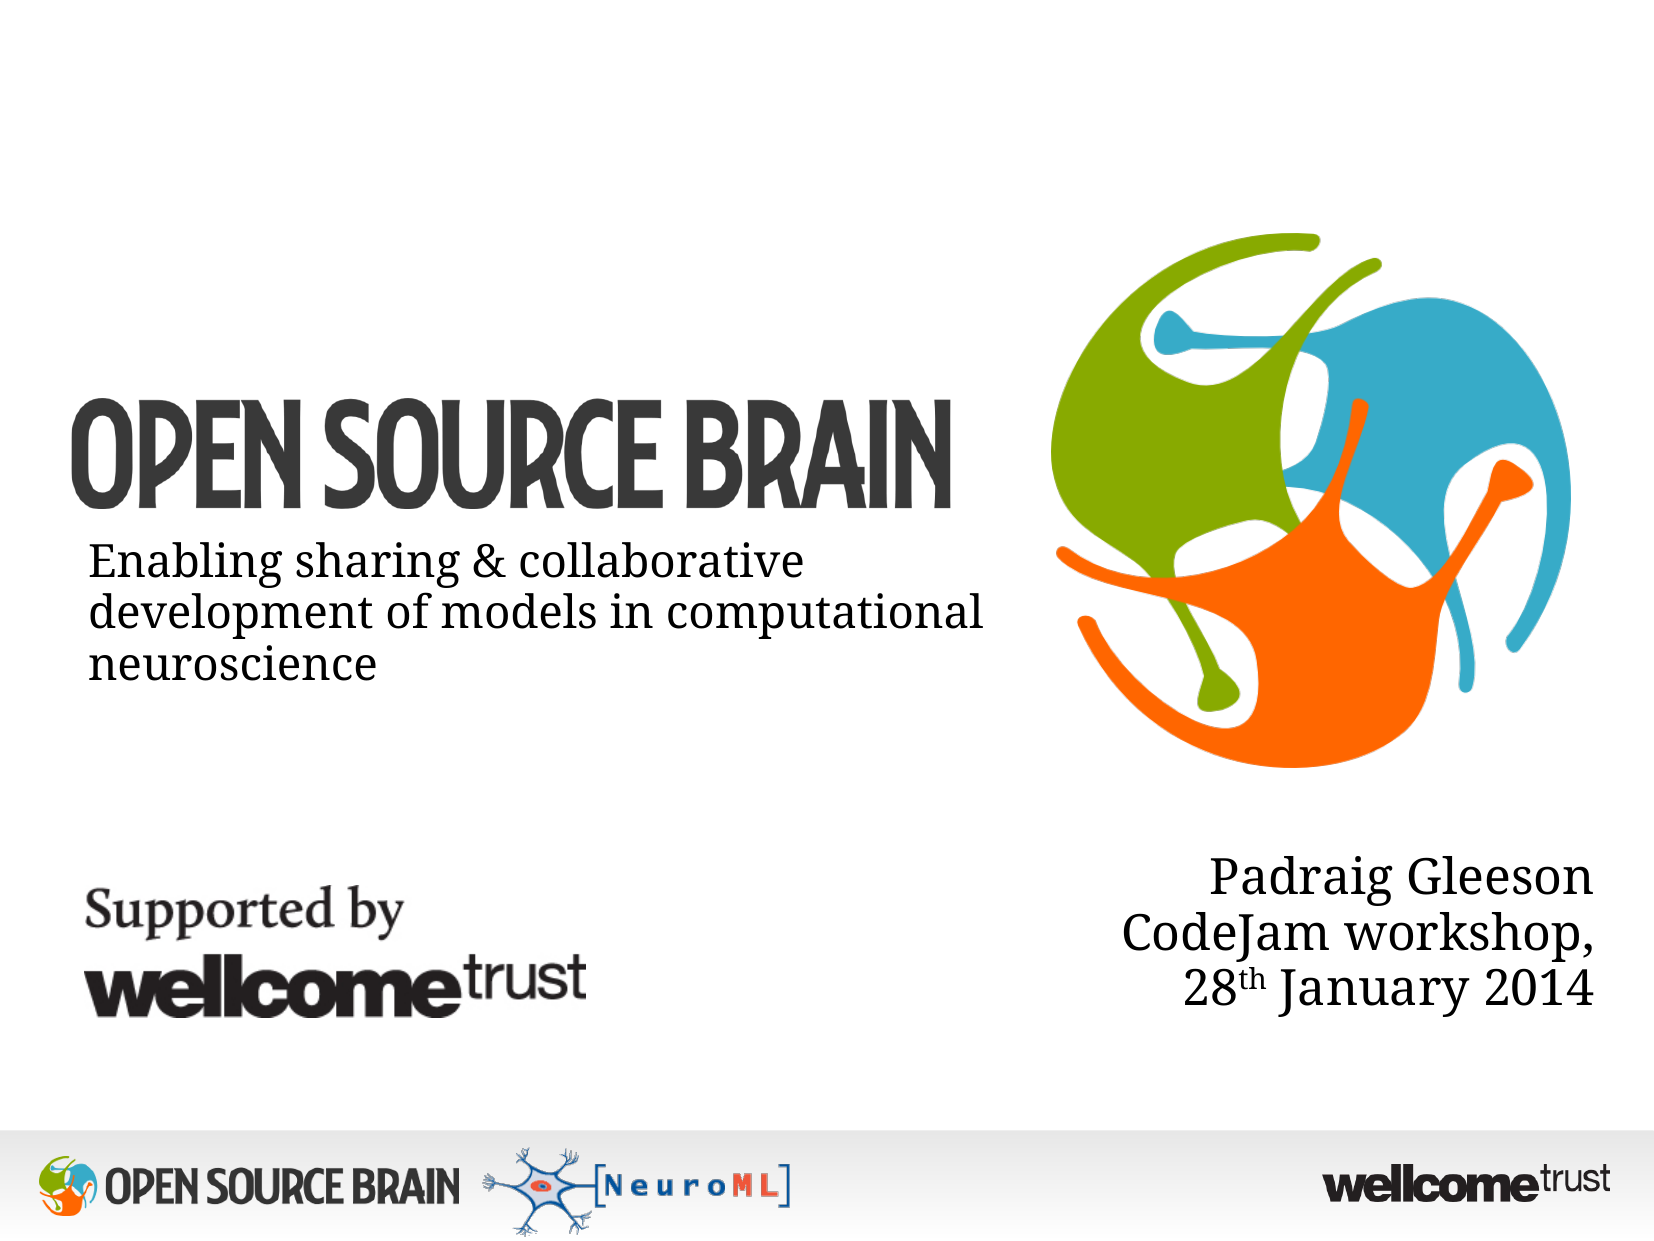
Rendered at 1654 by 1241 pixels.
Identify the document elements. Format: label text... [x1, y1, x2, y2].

text_box Padraig Gleeson CodeJam workshop, 28th January 2014 [58, 820, 1596, 1046]
picture [482, 1147, 790, 1237]
picture [39, 1156, 459, 1216]
text_box Enabling sharing & collaborative development of models in computational neuroscience [71, 528, 1023, 699]
picture [84, 885, 586, 1018]
text_box [71, 398, 951, 509]
picture [1322, 1164, 1610, 1202]
picture [1051, 233, 1571, 768]
